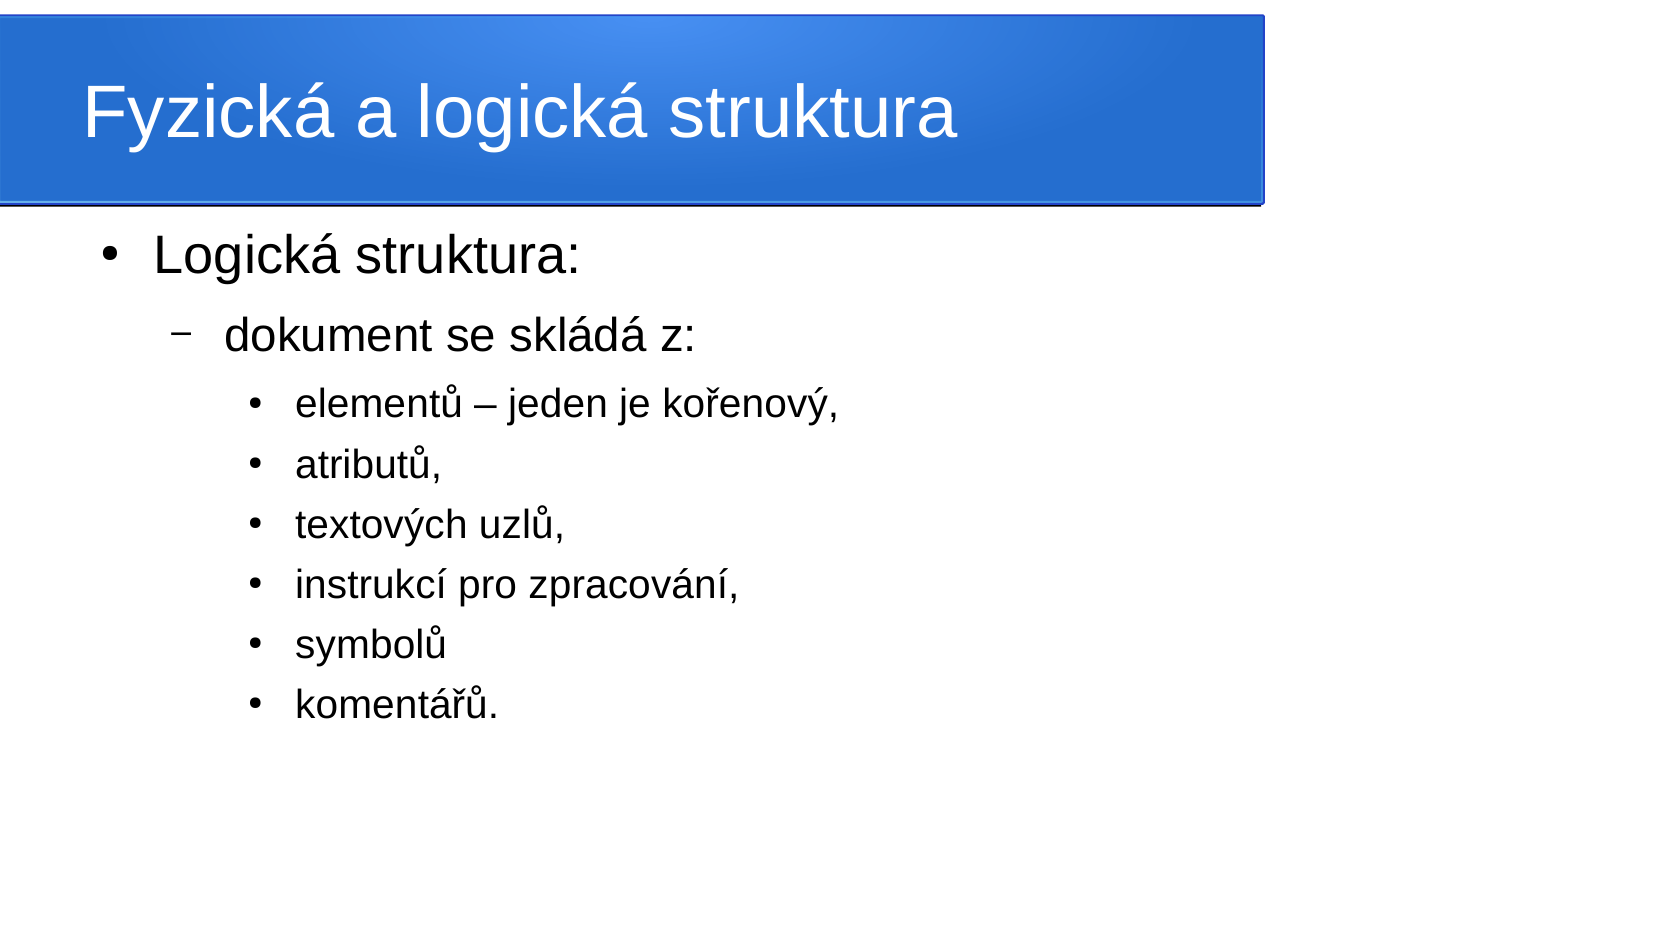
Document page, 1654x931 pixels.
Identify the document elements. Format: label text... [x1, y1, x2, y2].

list Logická struktura: dokument se skládá z: elementů – jeden je kořenový, atributů, textových uzlů, instrukcí pro zpracování, symbolů komentářů. [82, 224, 1571, 764]
title Fyzická a logická struktura [82, 35, 1235, 189]
